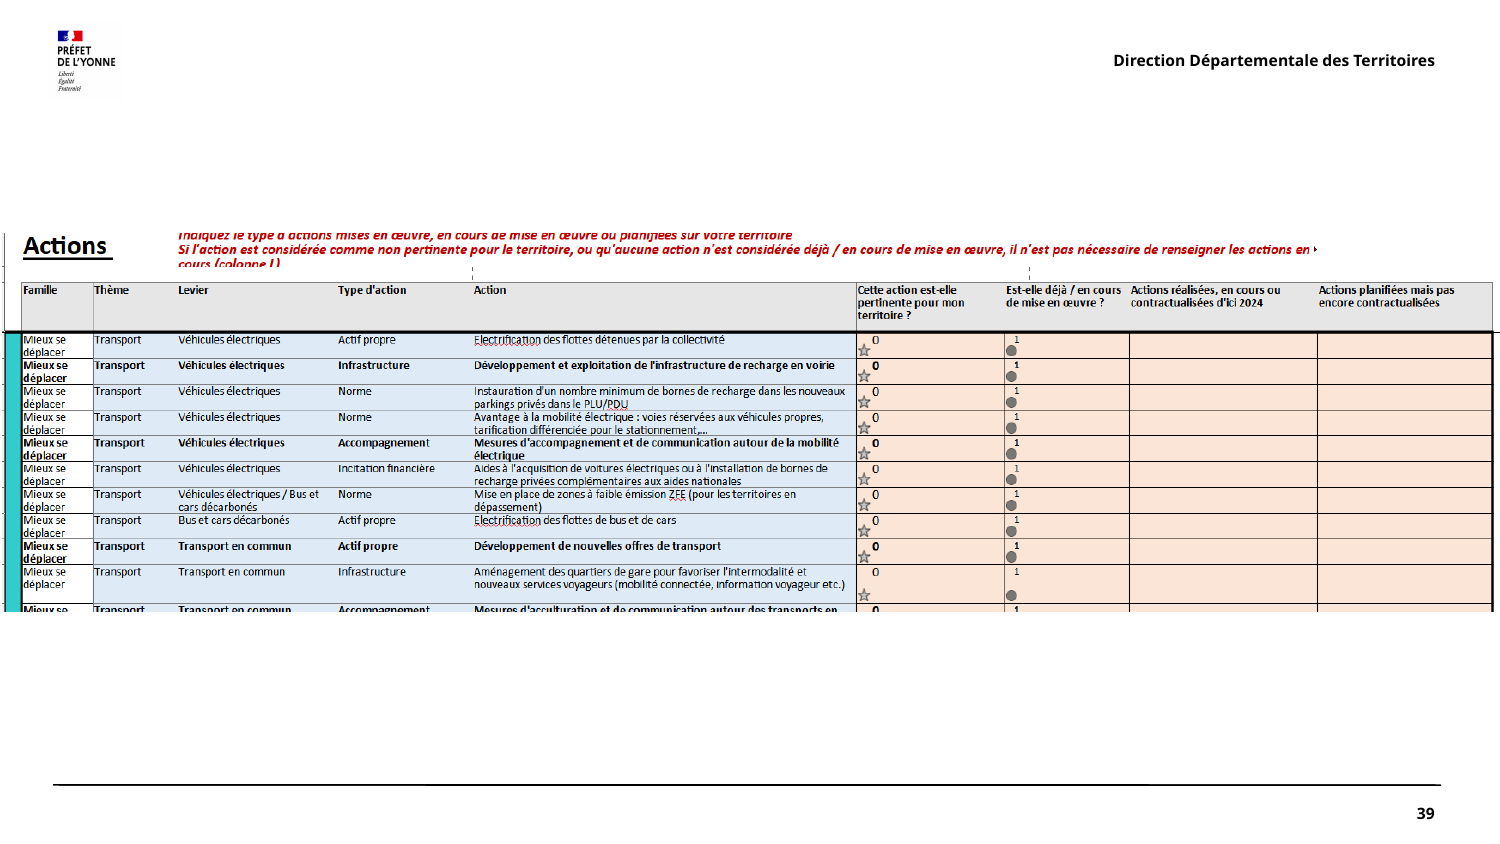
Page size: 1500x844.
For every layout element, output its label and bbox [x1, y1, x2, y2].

picture [49, 20, 124, 101]
picture [2, 233, 1500, 612]
